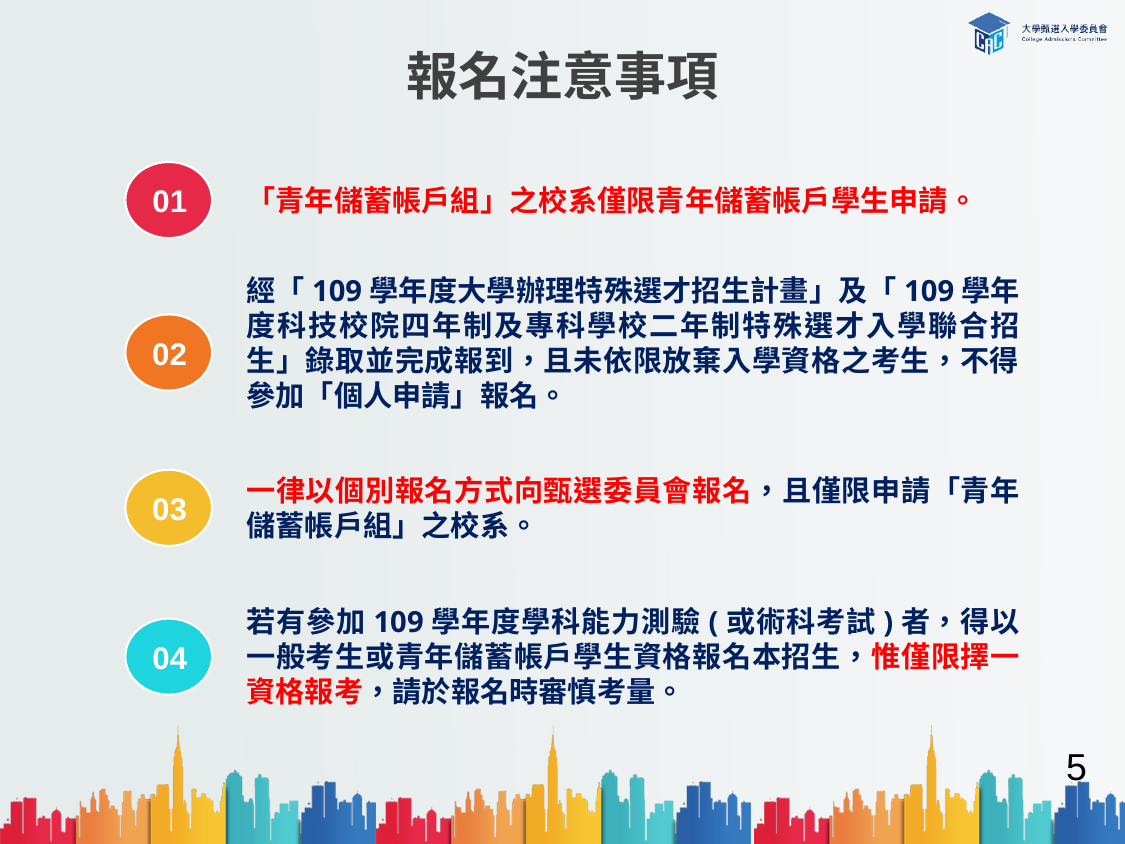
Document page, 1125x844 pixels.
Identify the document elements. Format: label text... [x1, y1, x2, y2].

picture [0, 0, 1125, 844]
text_box 01 [137, 181, 208, 219]
text_box [125, 618, 207, 695]
text_box 報名注意事項 [75, 36, 1050, 114]
text_box 03 [137, 489, 207, 527]
text_box [125, 469, 207, 546]
text_box 若有參加109學年度學科能力測驗(或術科考試)者，得以一般考生或青年儲蓄帳戶學生資格報名本招生，惟僅限擇一資格報考，請於報名時審慎考量。 [231, 595, 1035, 716]
text_box [208, 640, 213, 673]
text_box 04 [137, 638, 208, 677]
text_box [125, 161, 207, 239]
text_box [125, 314, 206, 391]
text_box 經「109學年度大學辦理特殊選才招生計畫」及「109學年度科技校院四年制及專科學校二年制特殊選才入學聯合招生」錄取並完成報到，且未依限放棄入學資格之考生，不得參加「個人申請」報名。 [231, 265, 1035, 421]
text_box 一律以個別報名方式向甄選委員會報名，且僅限申請「青年儲蓄帳戶組」之校系。 [231, 464, 1035, 550]
text_box [207, 334, 213, 371]
text_box [207, 490, 213, 526]
text_box 「青年儲蓄帳戶組」之校系僅限青年儲蓄帳戶學生申請。 [231, 174, 1035, 225]
text_box [208, 184, 213, 216]
text_box 02 [137, 333, 207, 372]
